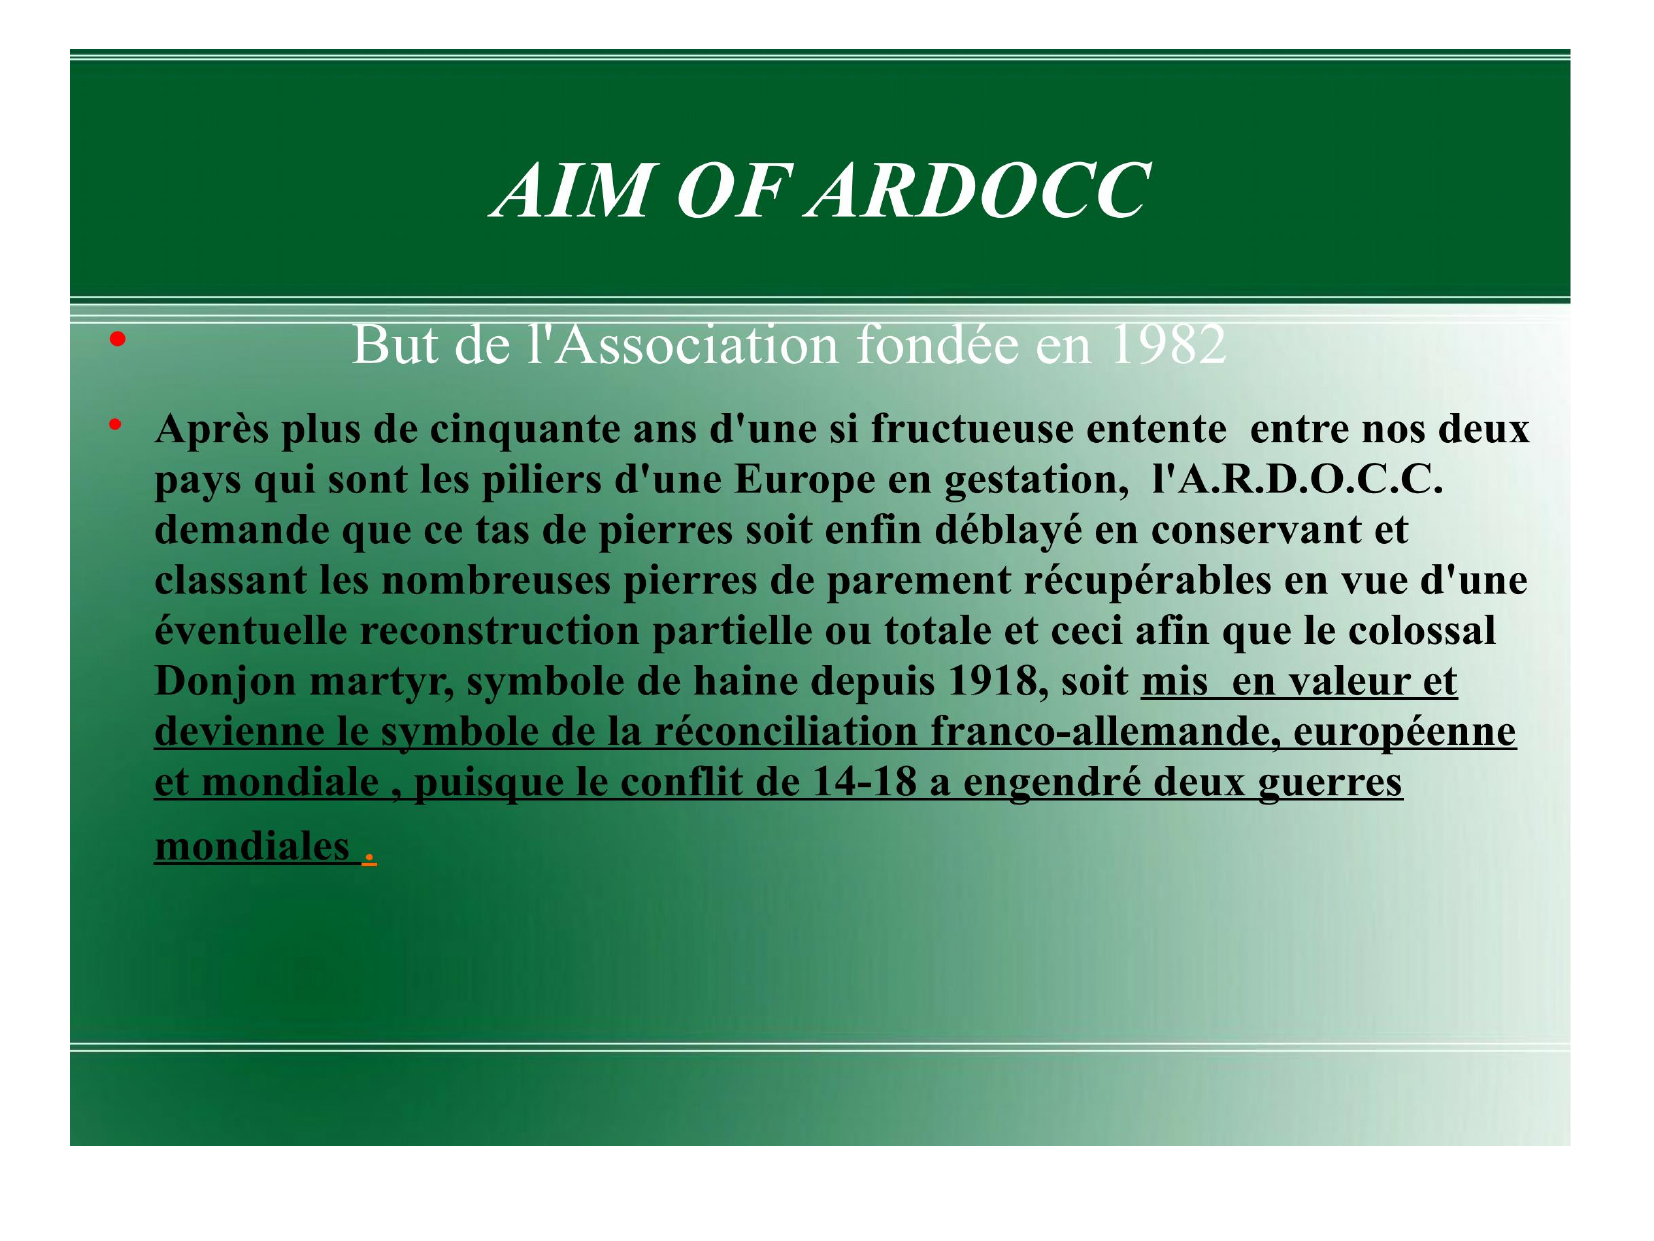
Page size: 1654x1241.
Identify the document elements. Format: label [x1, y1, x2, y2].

picture [70, 49, 1571, 1146]
